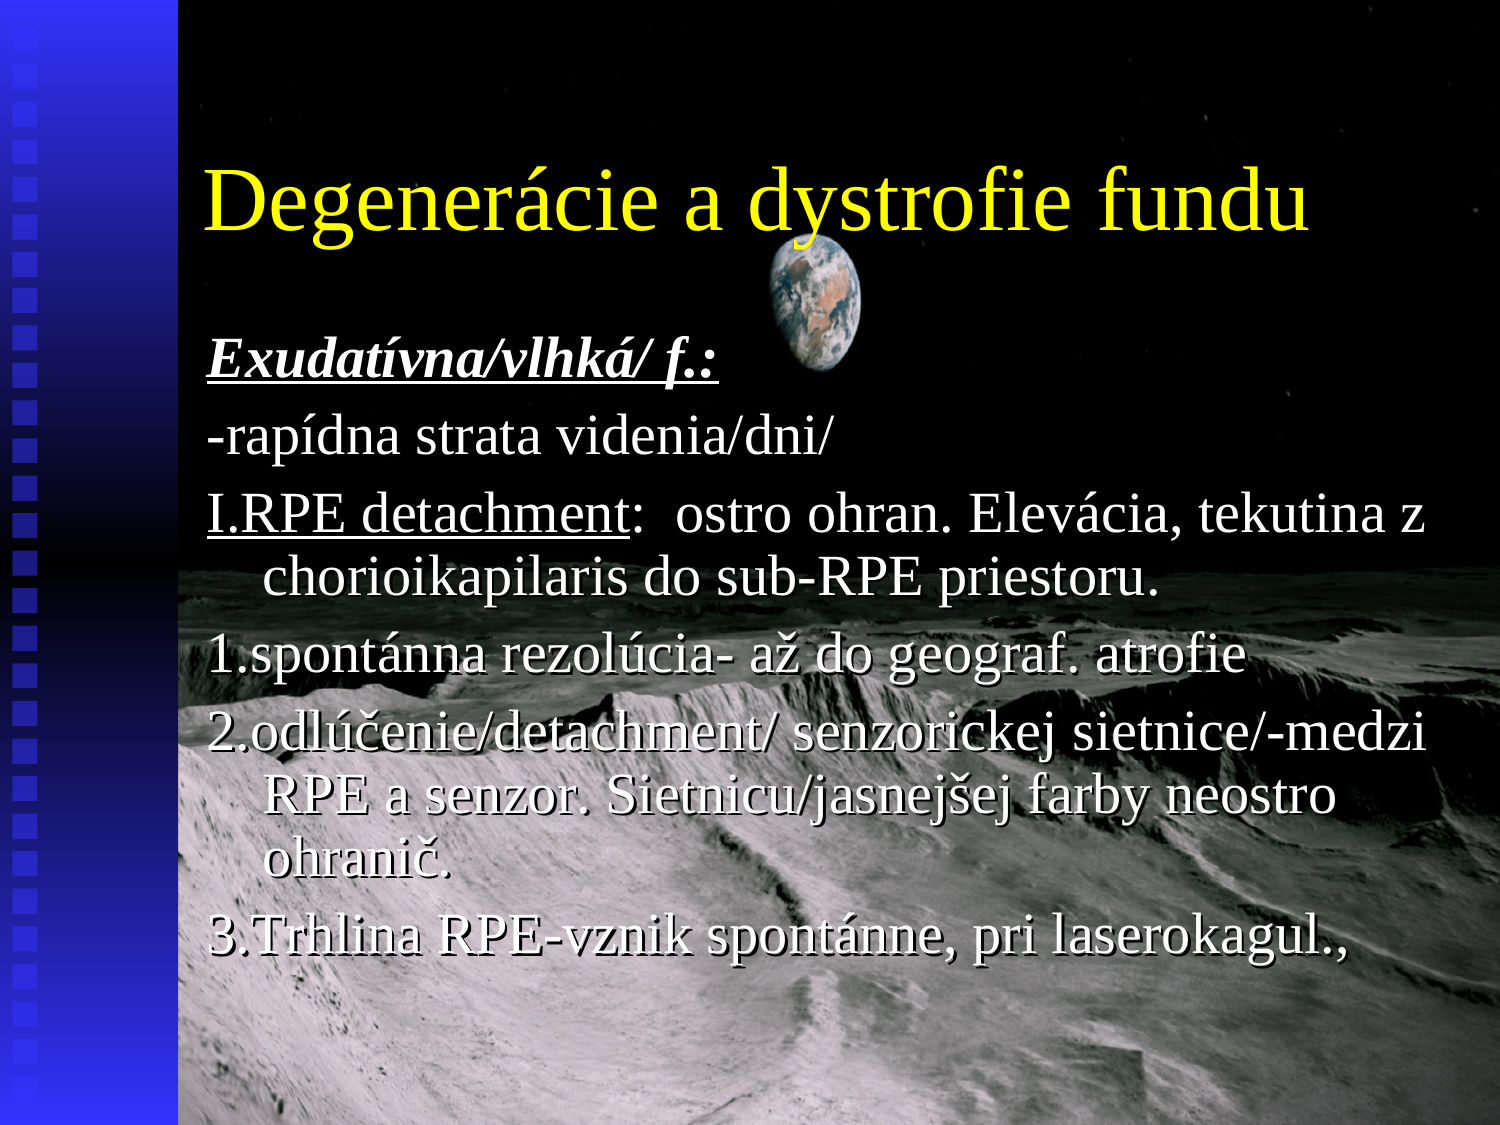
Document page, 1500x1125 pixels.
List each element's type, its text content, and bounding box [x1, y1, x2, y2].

picture [0, 0, 1500, 1125]
list Exudatívna/vlhká/ f.: -rapídna strata videnia/dni/ I.RPE detachment: ostro ohran. Elevácia, tekutina z chorioikapilaris do sub-RPE priestoru. 1.spontánna rezolúcia- až do geograf. atrofie 2.odlúčenie/detachment/ senzorickej sietnice/-medzi RPE a senzor. Sietnicu/jasnejšej farby neostro ohranič. 3.Trhlina RPE-vznik spontánne, pri laserokagul., [191, 319, 1467, 995]
title Degenerácie a dystrofie fundu [187, 99, 1463, 288]
